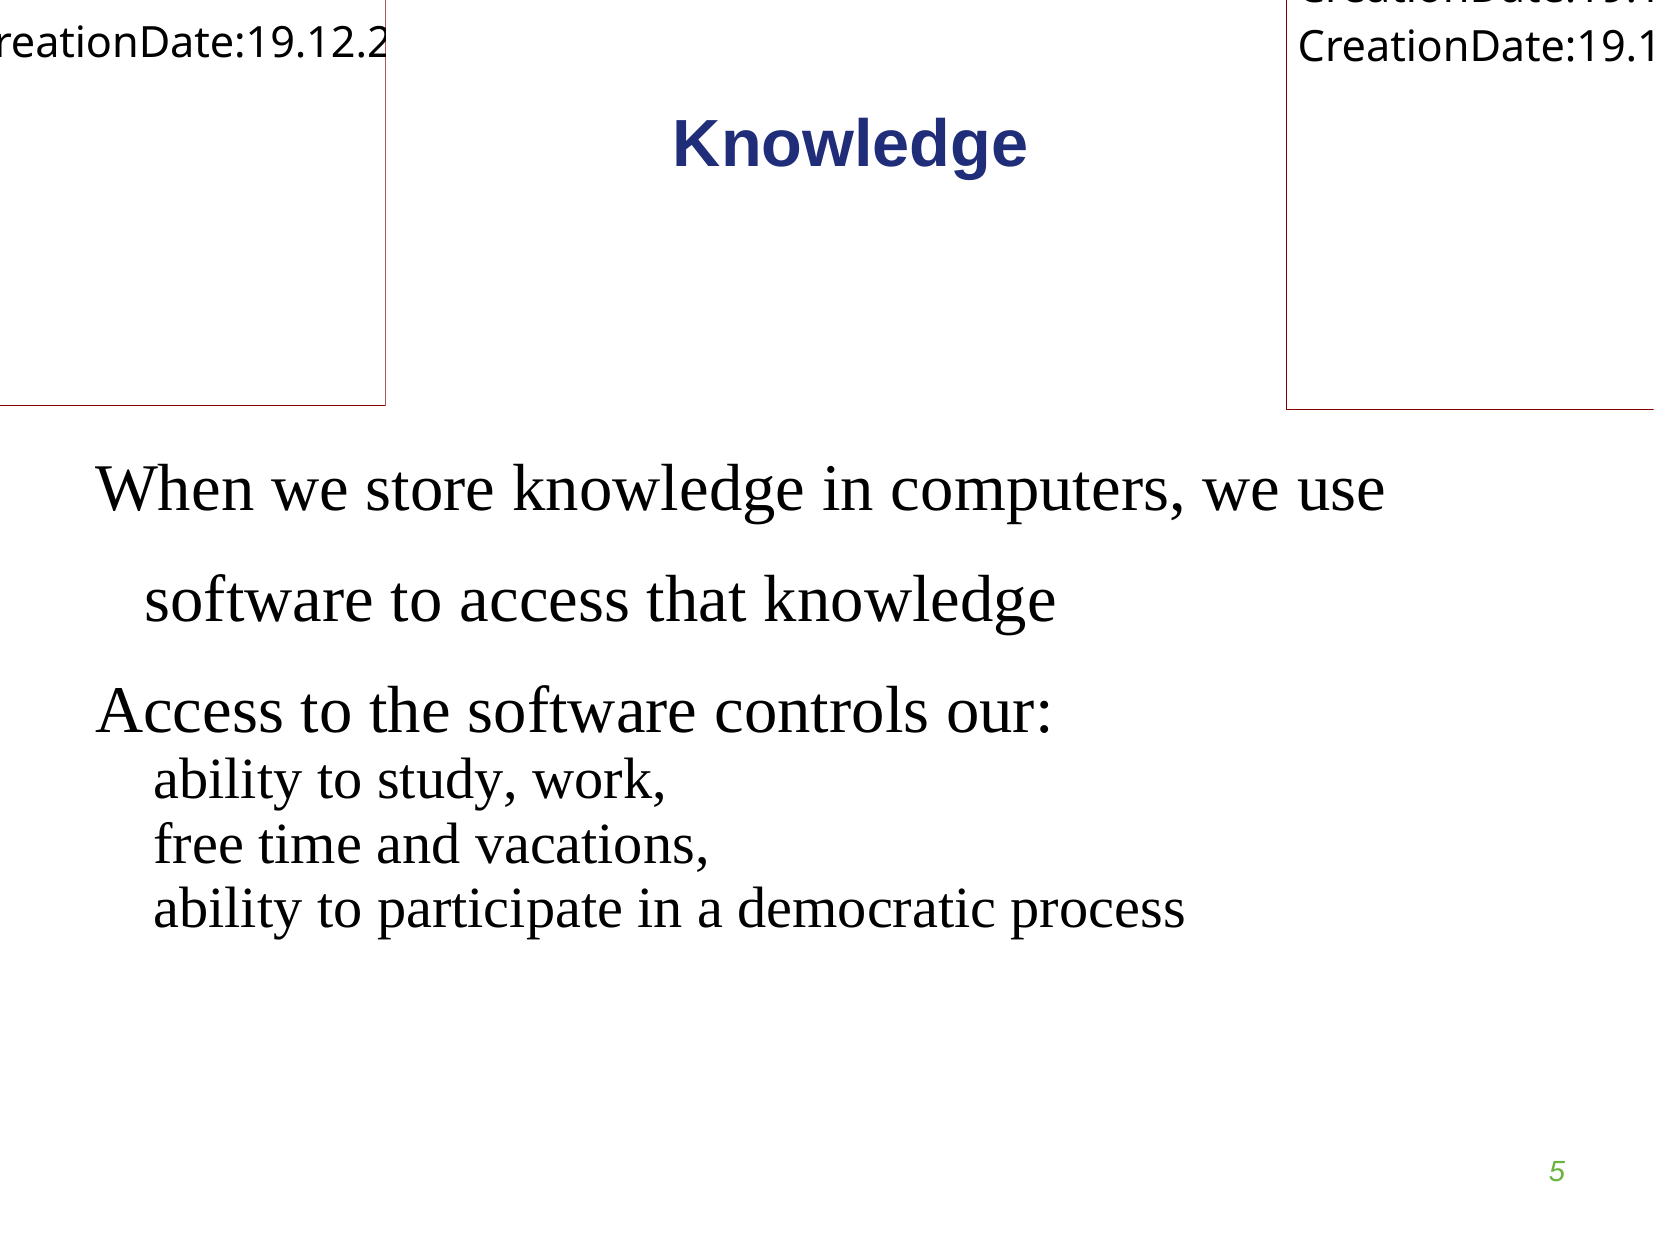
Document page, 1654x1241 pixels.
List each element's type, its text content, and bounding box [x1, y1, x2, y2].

title Knowledge [409, 39, 1292, 247]
list When we store knowledge in computers, we use software to access that knowledge Access to the software controls our: ability to study, work, free time and vacations, ability to participate in a democratic process [59, 413, 1561, 1152]
